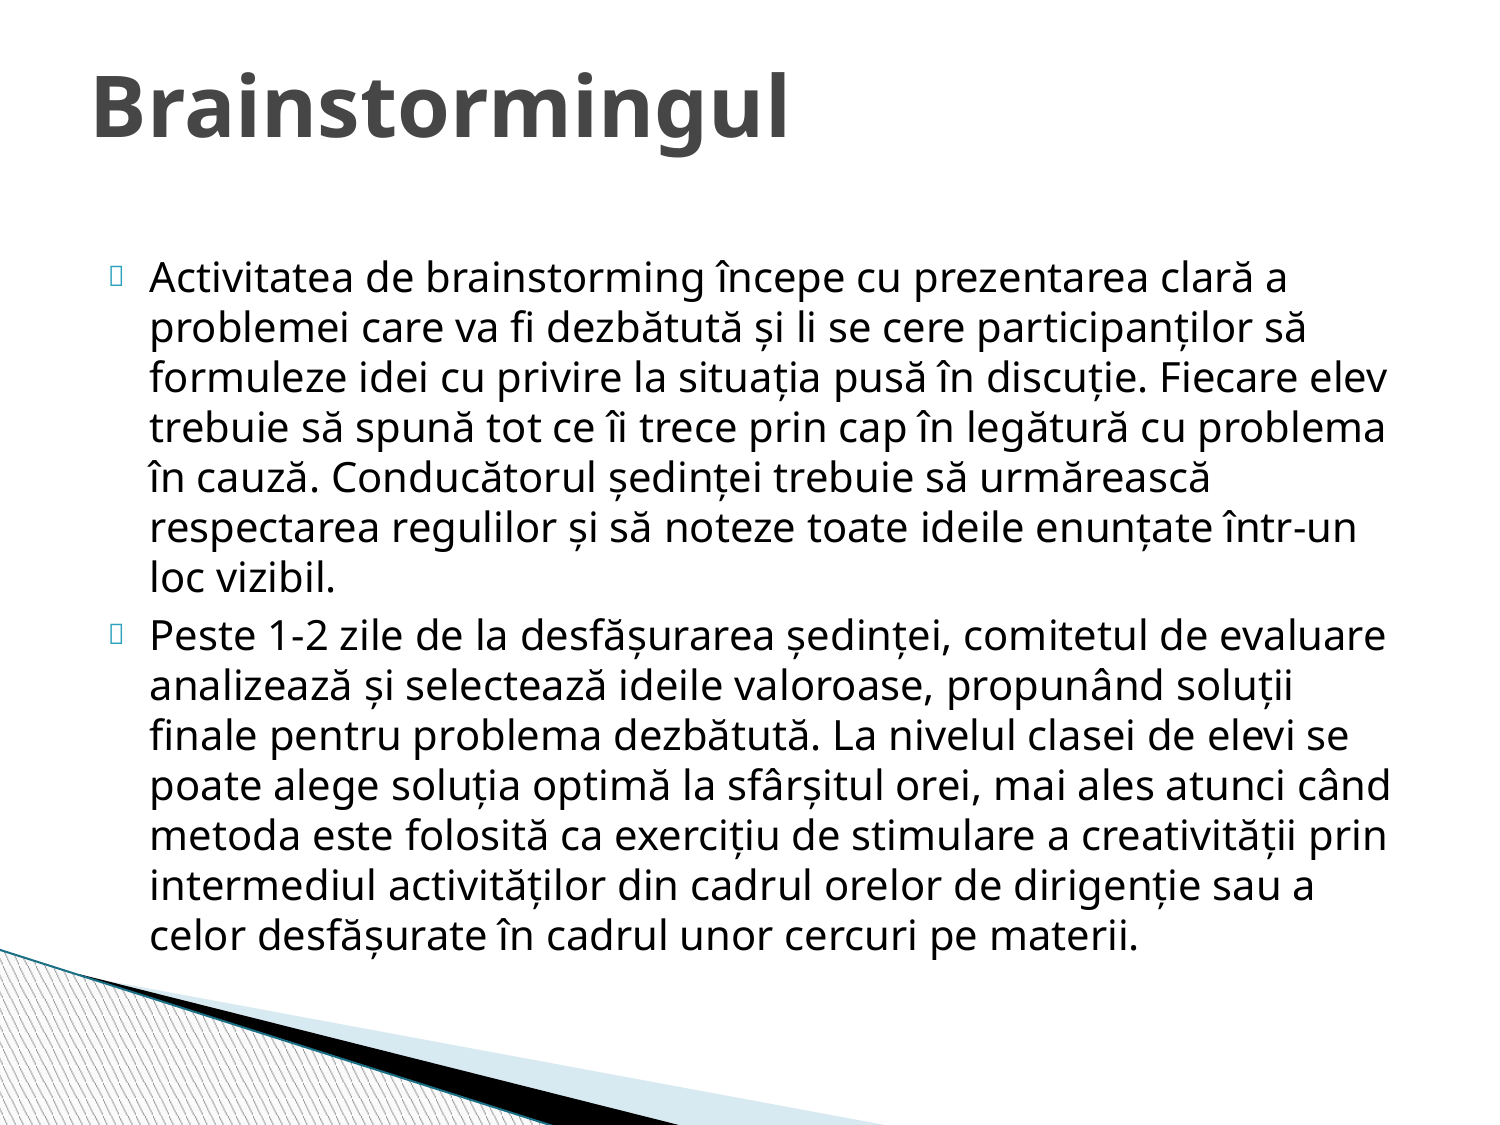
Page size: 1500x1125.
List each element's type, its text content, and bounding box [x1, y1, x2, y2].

list Activitatea de brainstorming începe cu prezentarea clară a problemei care va fi dezbătută și li se cere participanților să formuleze idei cu privire la situația pusă în discuție. Fiecare elev trebuie să spună tot ce îi trece prin cap în legătură cu problema în cauză. Conducătorul ședinței trebuie să urmărească respectarea regulilor și să noteze toate ideile enunțate într-un loc vizibil. Peste 1-2 zile de la desfășurarea ședinței, comitetul de evaluare analizează și selectează ideile valoroase, propunând soluții finale pentru problema dezbătută. La nivelul clasei de elevi se poate alege soluția optimă la sfârșitul orei, mai ales atunci când metoda este folosită ca exercițiu de stimulare a creativității prin intermediul activităților din cadrul orelor de dirigenție sau a celor desfășurate în cadrul unor cercuri pe materii. [75, 243, 1425, 986]
picture [0, 952, 543, 1125]
title Brainstormingul [75, 45, 1425, 233]
